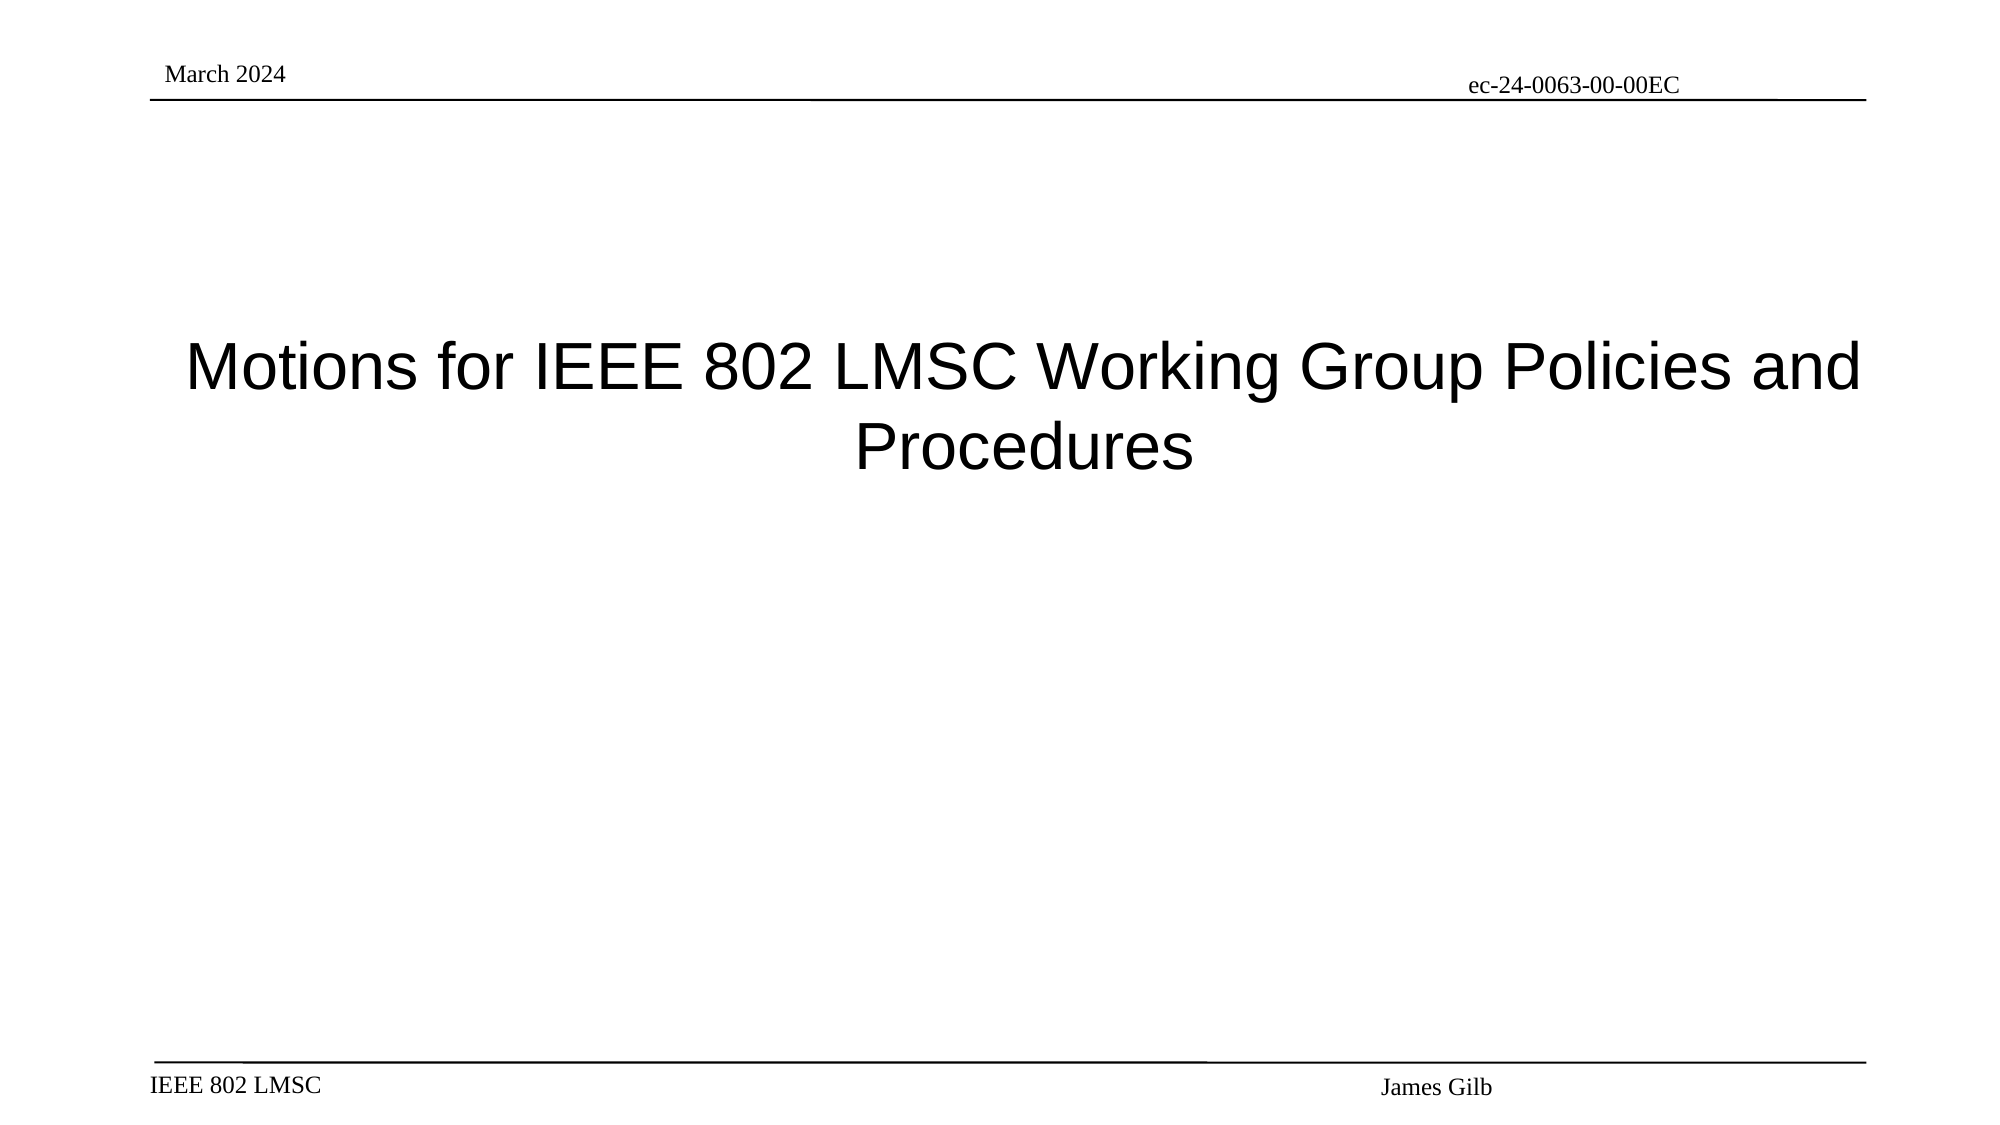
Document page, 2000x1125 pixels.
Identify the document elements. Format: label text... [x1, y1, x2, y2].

subtitle Motions for IEEE 802 LMSC Working Group Policies and Procedures [149, 112, 1900, 693]
